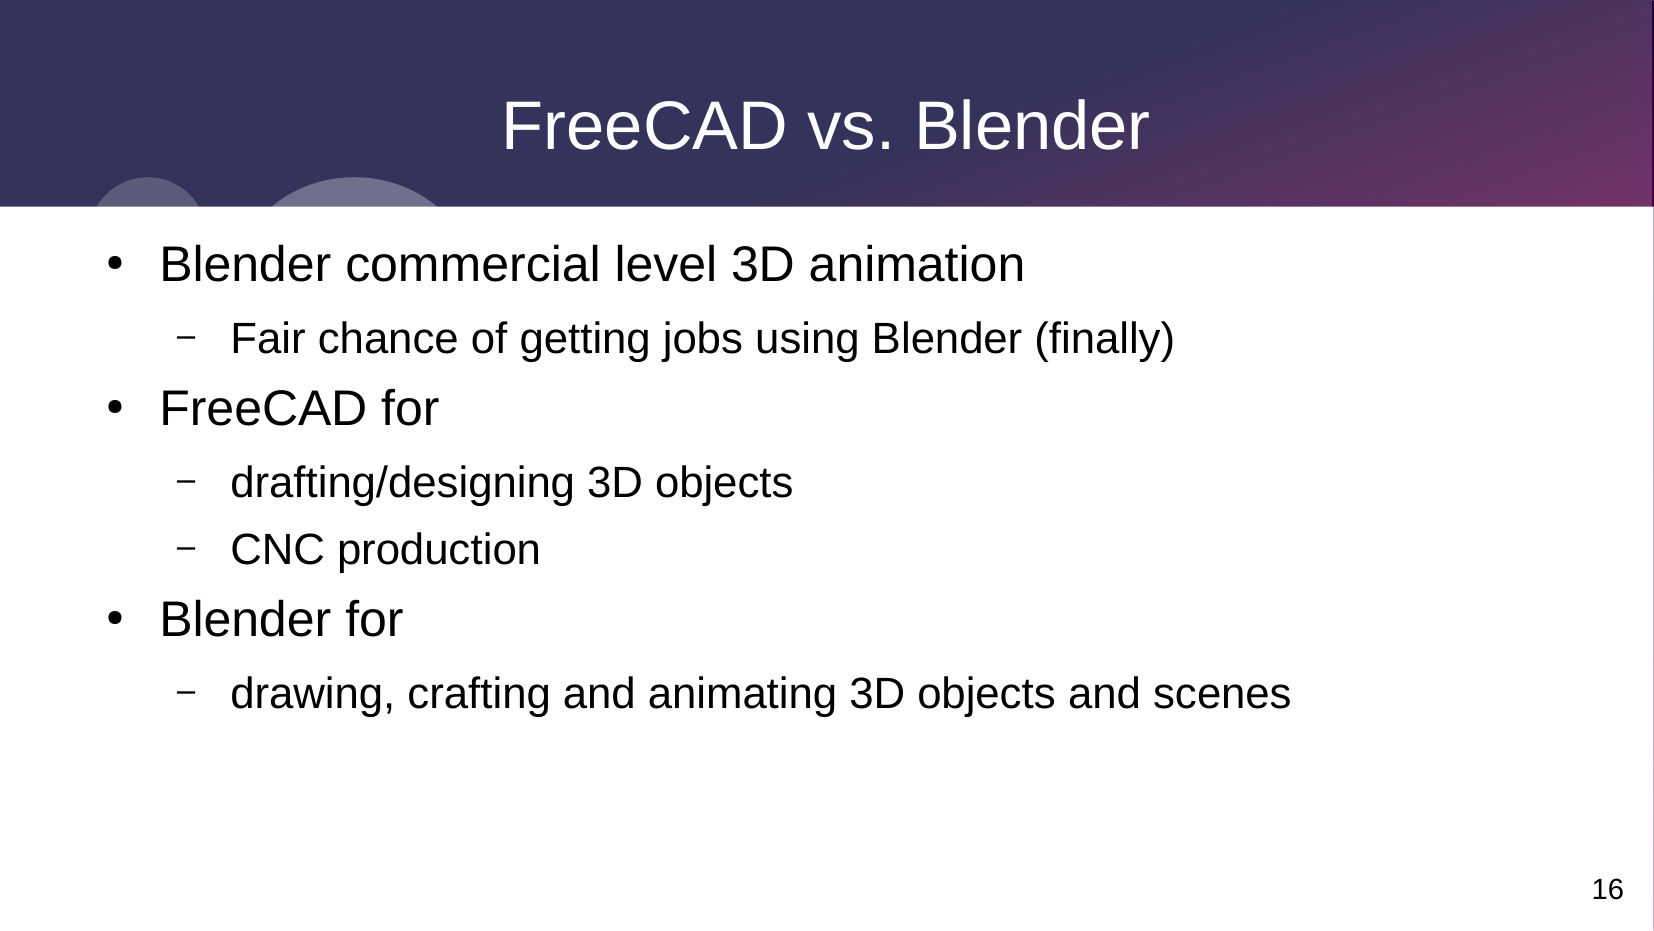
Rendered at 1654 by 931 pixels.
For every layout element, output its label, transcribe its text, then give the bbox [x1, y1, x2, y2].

title FreeCAD vs. Blender [88, 44, 1565, 207]
list Blender commercial level 3D animation Fair chance of getting jobs using Blender (finally) FreeCAD for drafting/designing 3D objects CNC production Blender for drawing, crafting and animating 3D objects and scenes [88, 236, 1565, 827]
